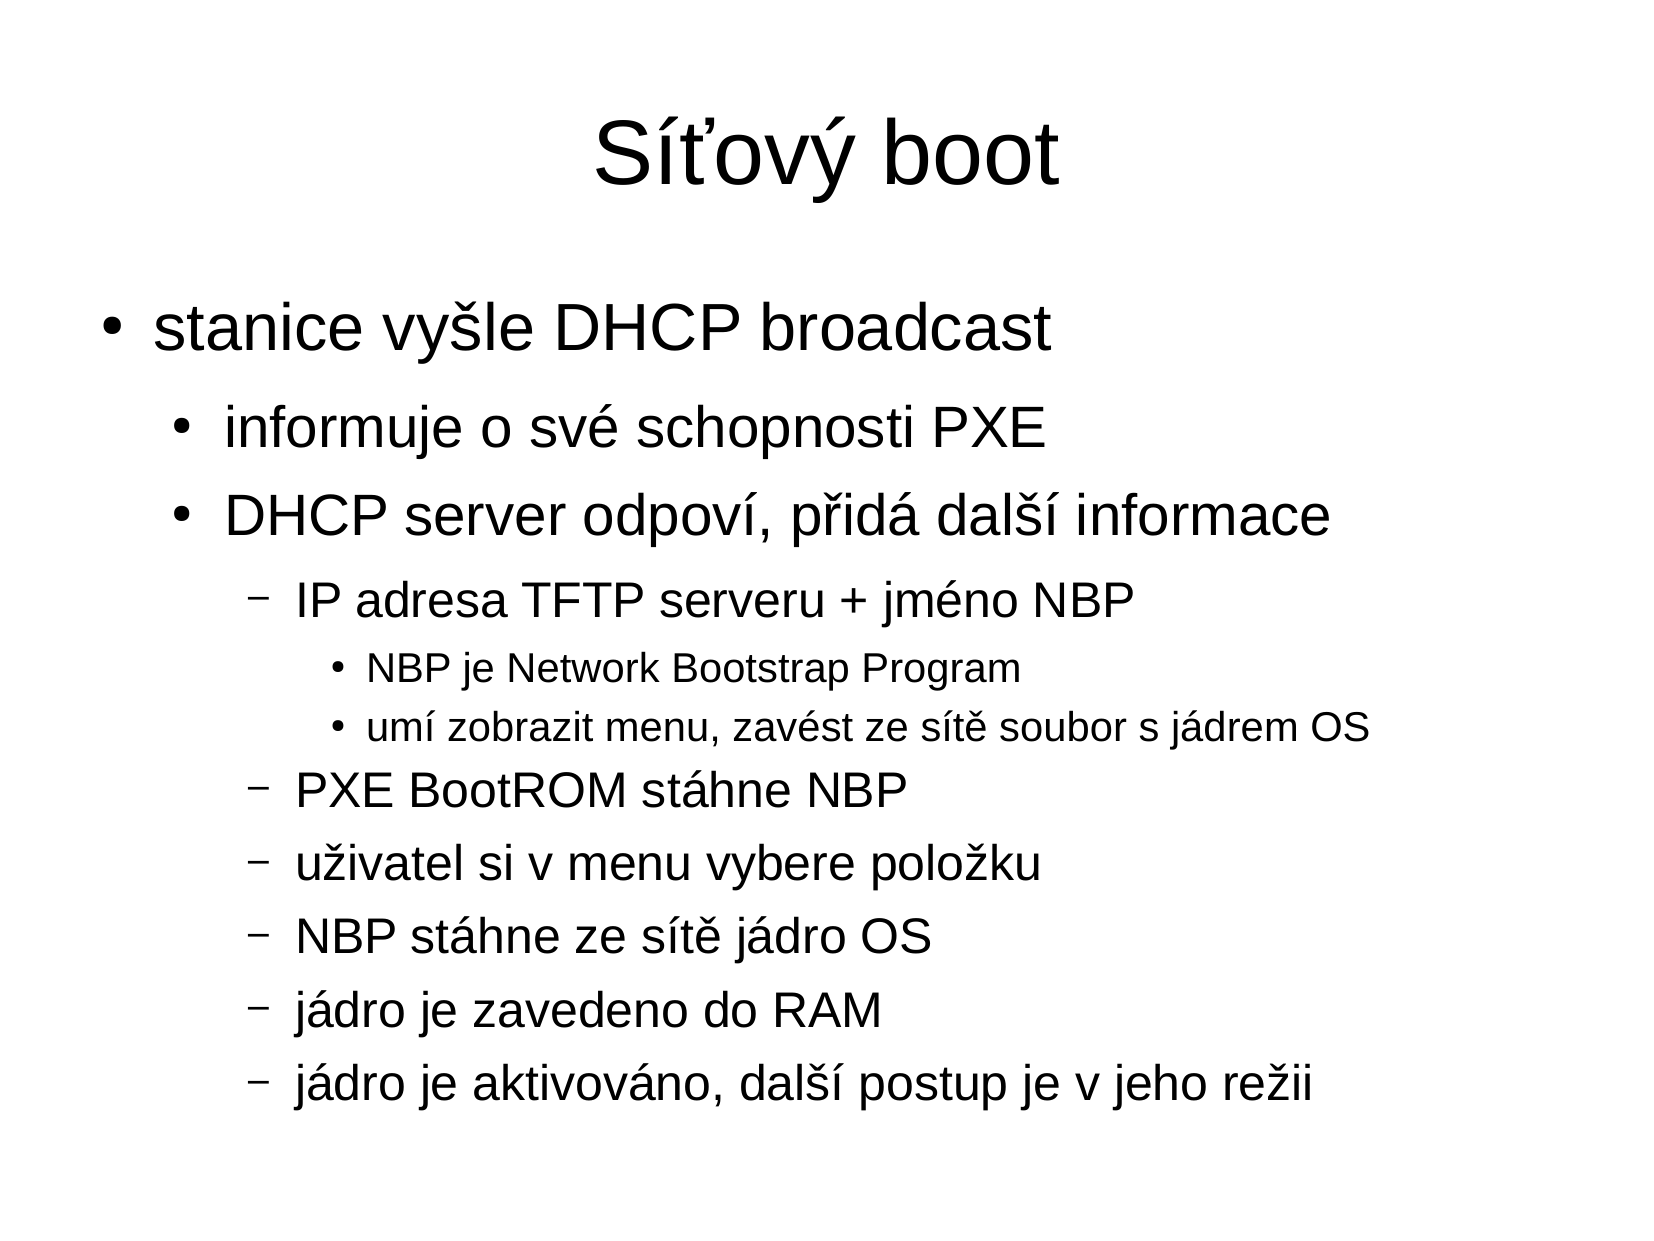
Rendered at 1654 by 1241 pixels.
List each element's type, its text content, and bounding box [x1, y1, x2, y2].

list stanice vyšle DHCP broadcast informuje o své schopnosti PXE DHCP server odpoví, přidá další informace IP adresa TFTP serveru + jméno NBP NBP je Network Bootstrap Program umí zobrazit menu, zavést ze sítě soubor s jádrem OS PXE BootROM stáhne NBP uživatel si v menu vybere položku NBP stáhne ze sítě jádro OS jádro je zavedeno do RAM jádro je aktivováno, další postup je v jeho režii [82, 290, 1571, 1112]
title Síťový boot [82, 49, 1571, 257]
